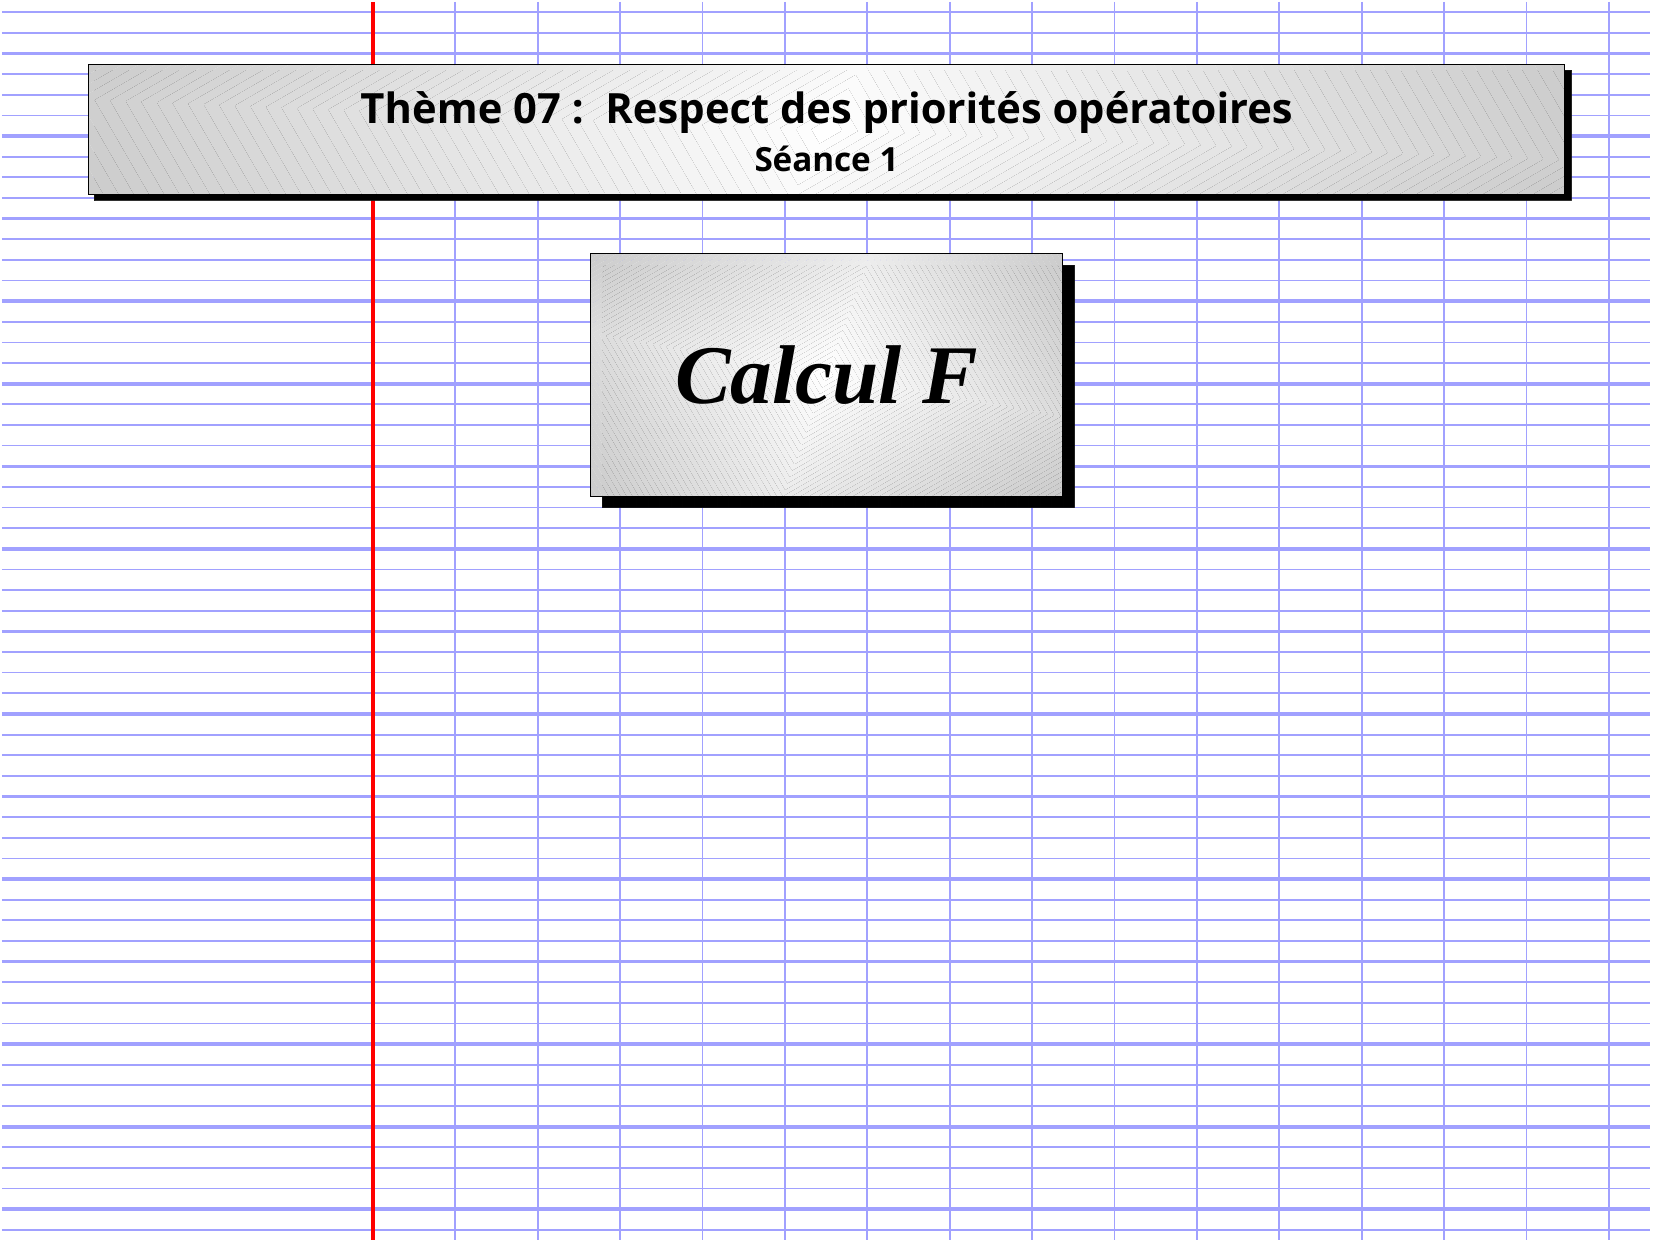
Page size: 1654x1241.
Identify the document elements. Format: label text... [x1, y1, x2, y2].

text_box Calcul F [590, 253, 1063, 497]
picture [0, 0, 1654, 1241]
text_box Thème 07 : Respect des priorités opératoires Séance 1 [88, 64, 1565, 195]
